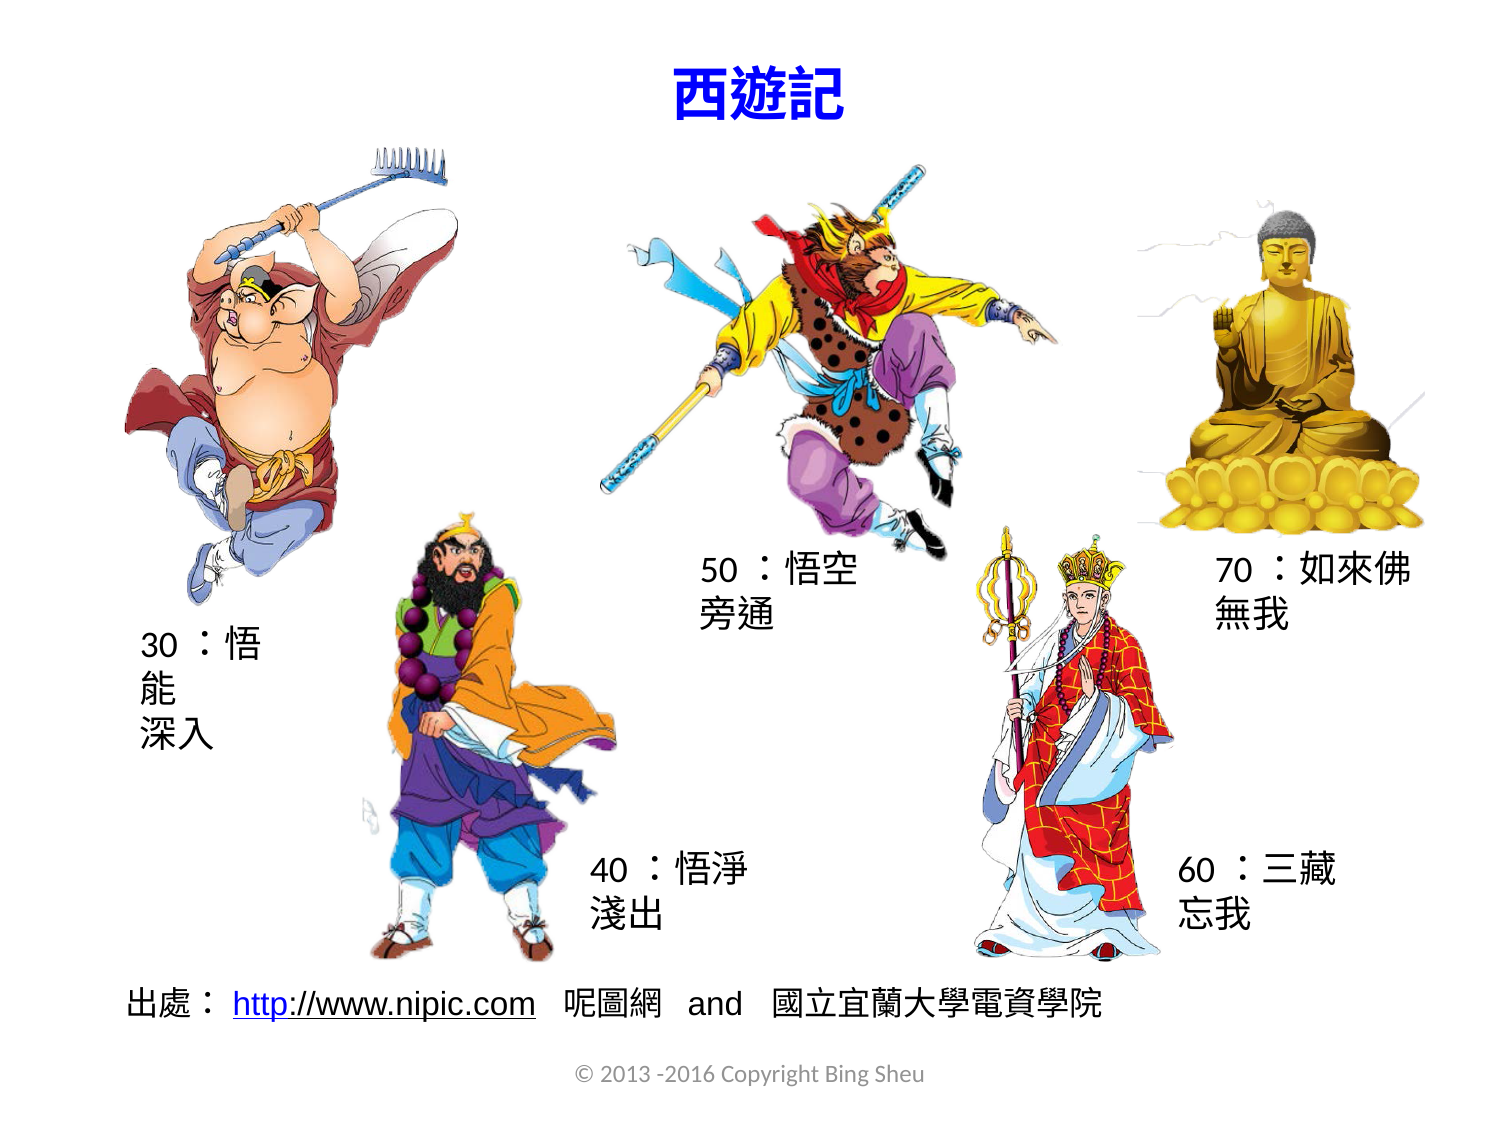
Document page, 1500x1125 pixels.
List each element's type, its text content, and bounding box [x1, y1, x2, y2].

text_box 40：悟淨 淺出 [574, 837, 788, 943]
text_box 出處：http://www.nipic.com 呢圖網 and 國立宜蘭大學電資學院 [110, 974, 1135, 1030]
text_box 西遊記 [46, 50, 1472, 135]
text_box 60：三藏 忘我 [1162, 837, 1363, 943]
text_box 30：悟能 深入 [125, 612, 313, 763]
text_box [112, 137, 1425, 974]
text_box 70：如來佛 無我 [1199, 537, 1438, 643]
footer © 2013 -2016 Copyright Bing Sheu [512, 1042, 988, 1103]
text_box 50：悟空 旁通 [685, 537, 875, 643]
